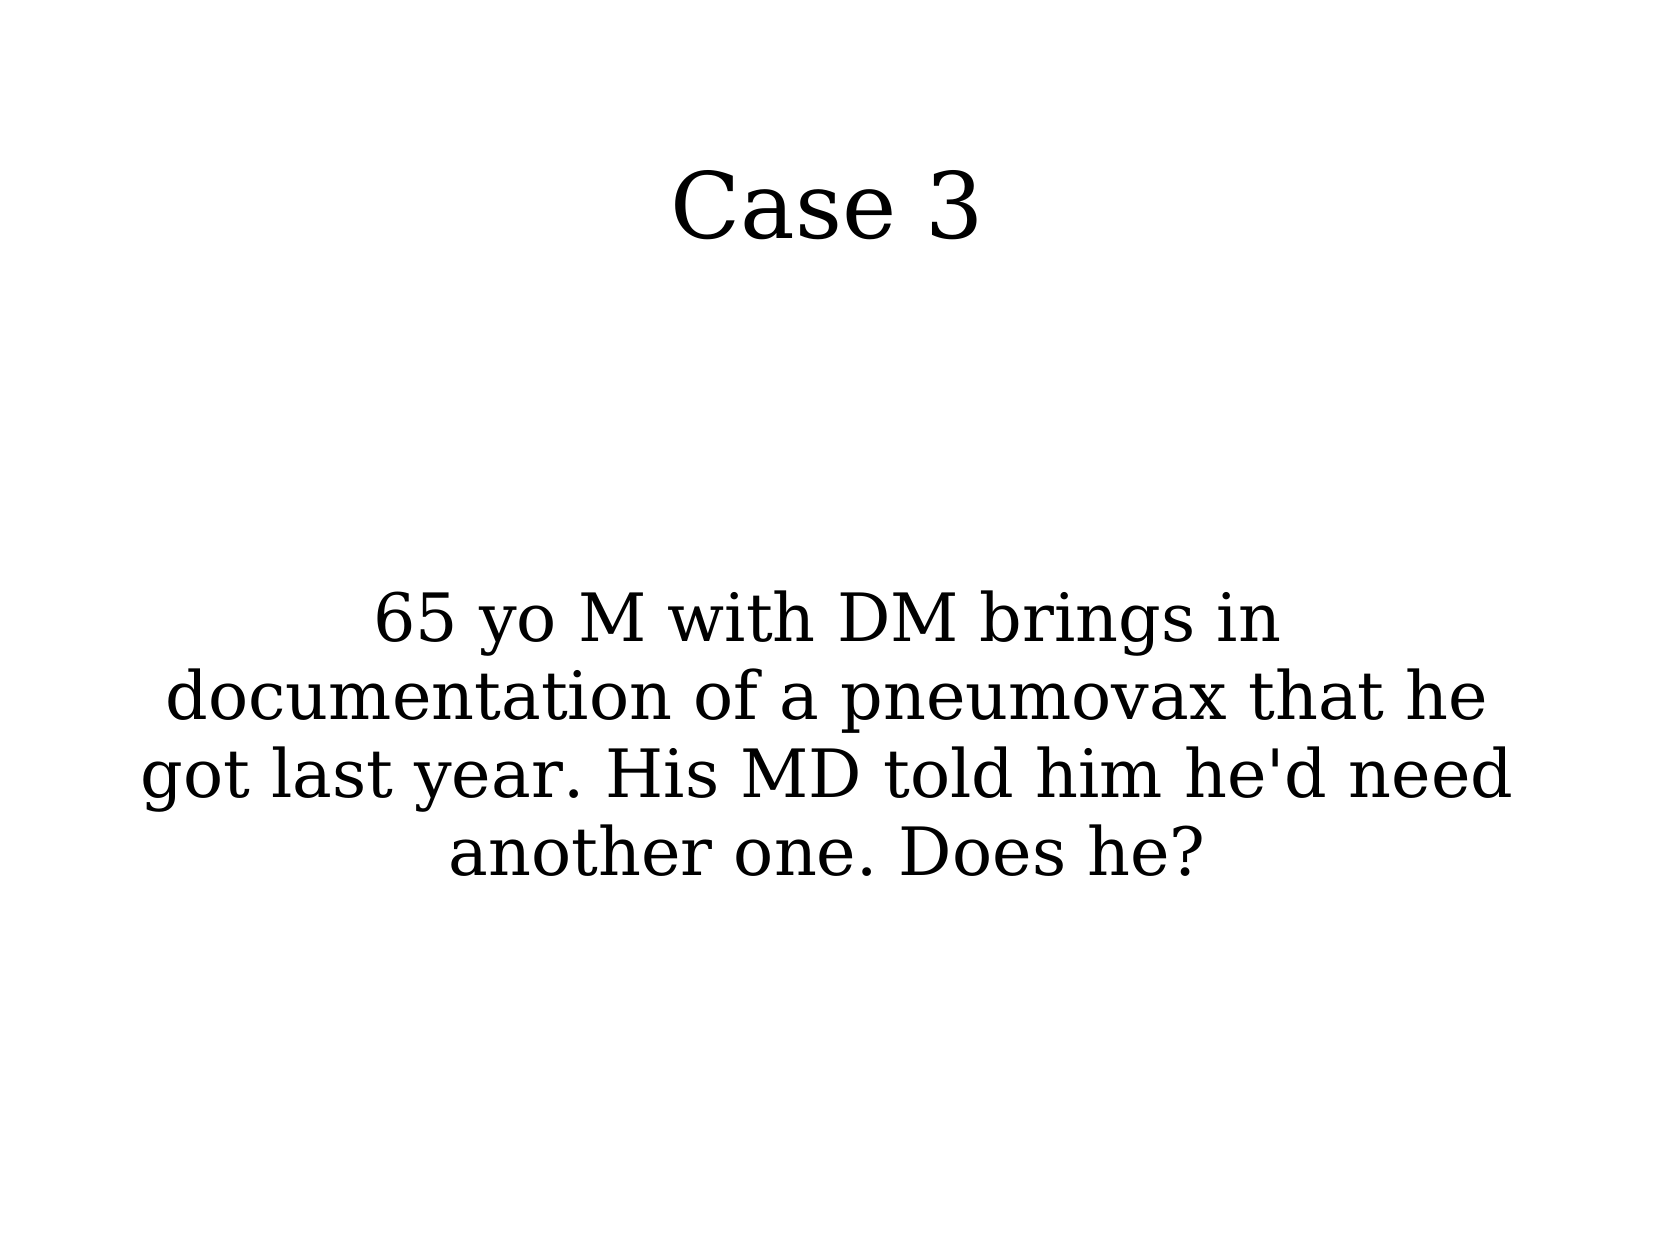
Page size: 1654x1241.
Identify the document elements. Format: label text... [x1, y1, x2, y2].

title Case 3 [121, 102, 1534, 311]
subtitle 65 yo M with DM brings in documentation of a pneumovax that he got last year. His MD told him he'd need another one. Does he? [121, 344, 1534, 1127]
